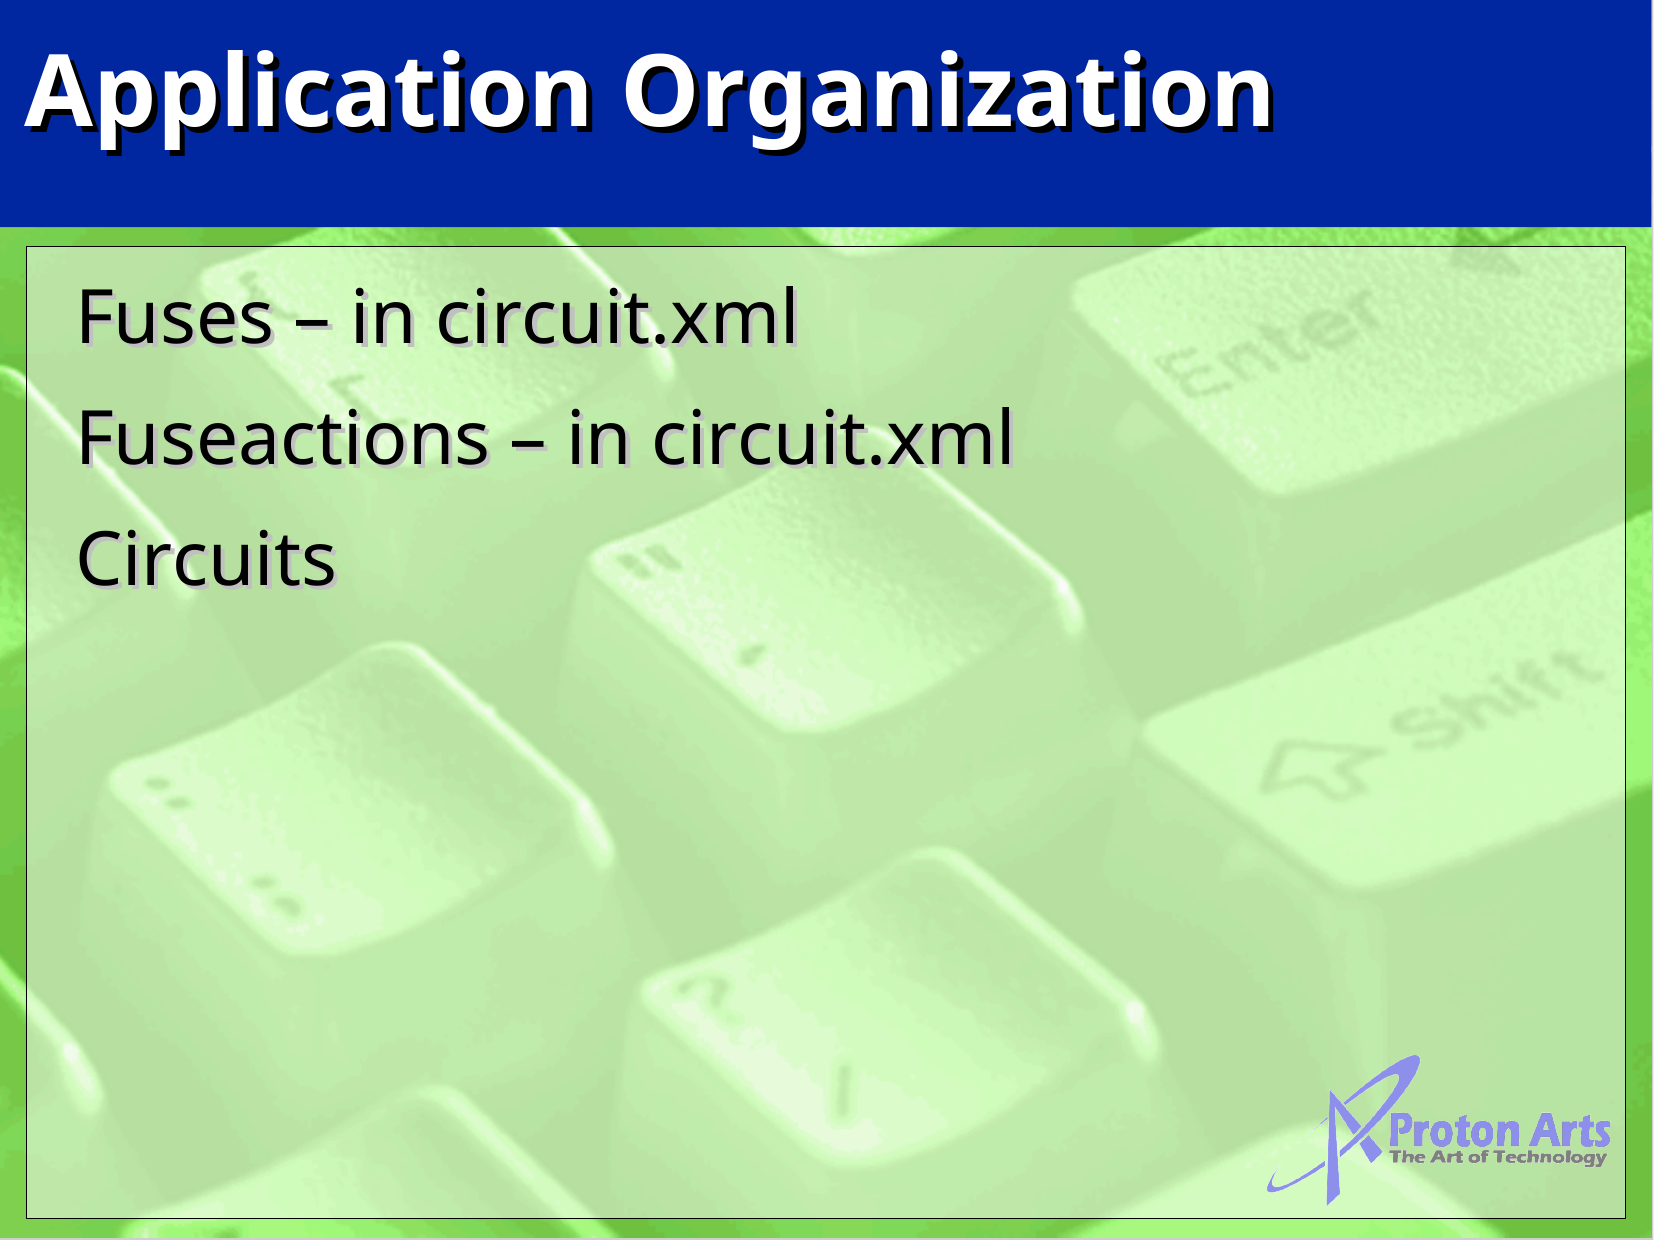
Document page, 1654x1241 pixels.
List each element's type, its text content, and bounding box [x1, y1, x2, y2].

picture [0, 228, 1652, 1238]
title Application Organization [24, 0, 1425, 216]
list Fuses – in circuit.xml Fuseactions – in circuit.xml Circuits [75, 263, 1425, 1006]
